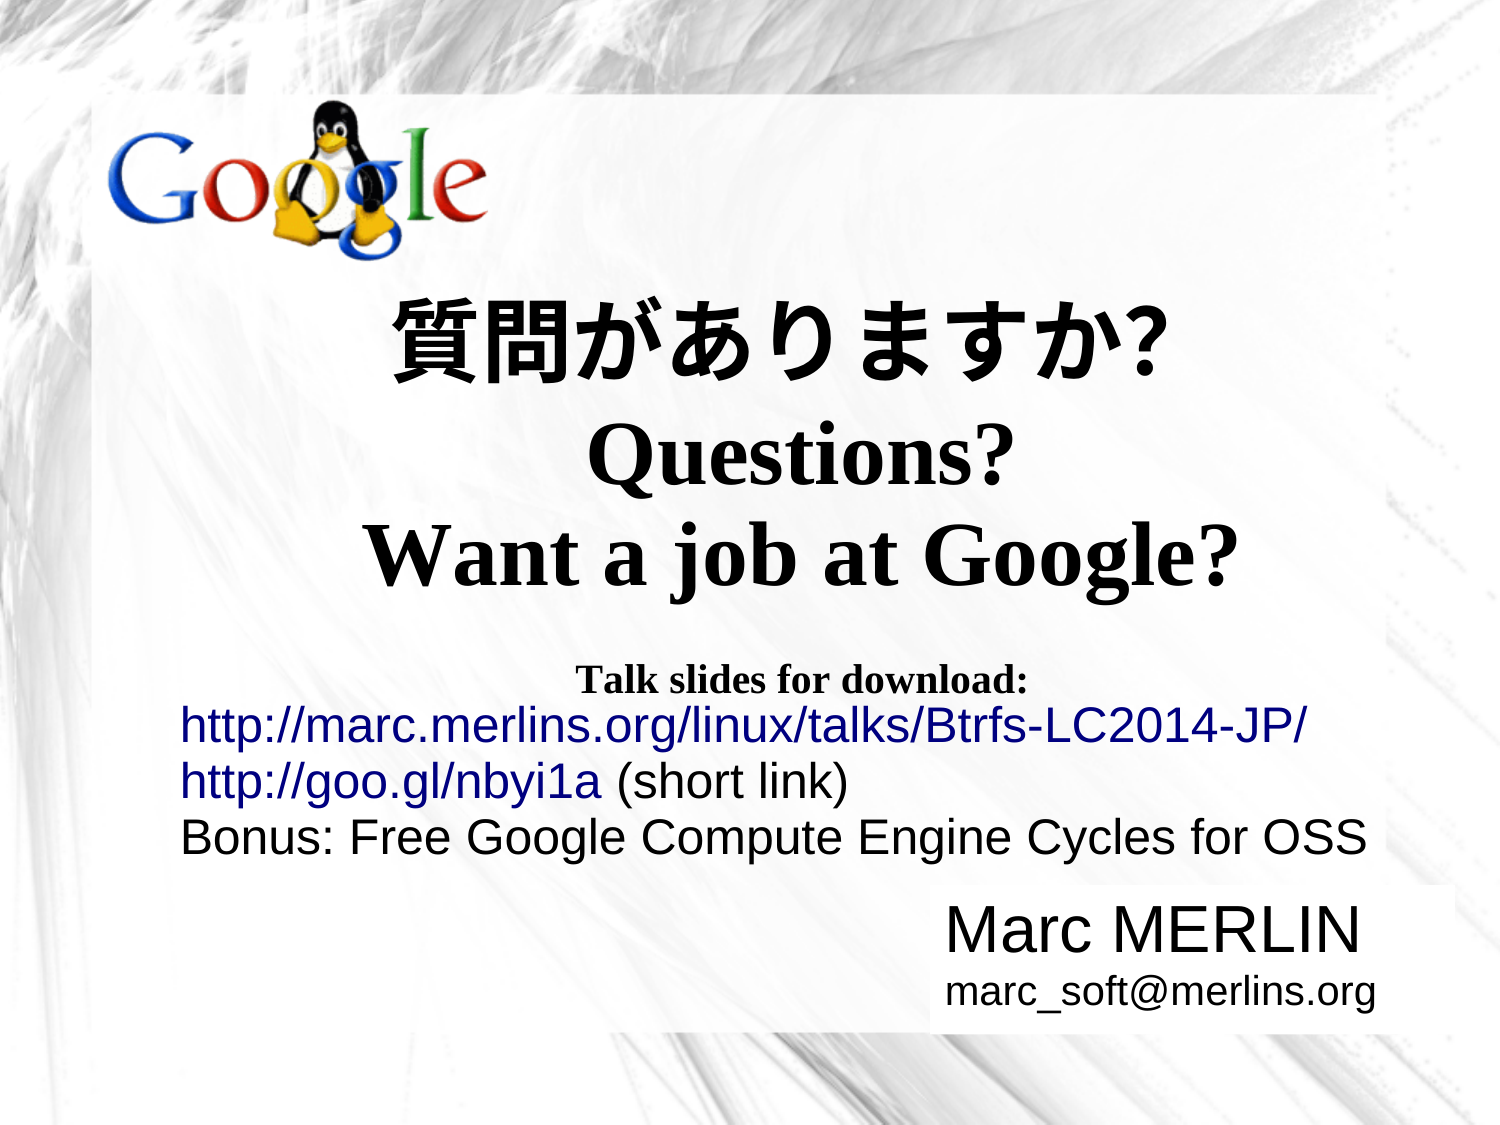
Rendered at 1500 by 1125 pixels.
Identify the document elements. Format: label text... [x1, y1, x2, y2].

title 質問がありますか？ Questions? Want a job at Google? Talk slides for download: [240, 275, 1366, 690]
text_box http://marc.merlins.org/linux/talks/Btrfs-LC2014-JP/ http://goo.gl/nbyi1a (short link) Bonus: Free Google Compute Engine Cycles for OSS [165, 690, 1426, 873]
text_box Marc MERLIN marc_soft@merlins.org [930, 885, 1456, 1035]
picture [0, 0, 1500, 1125]
